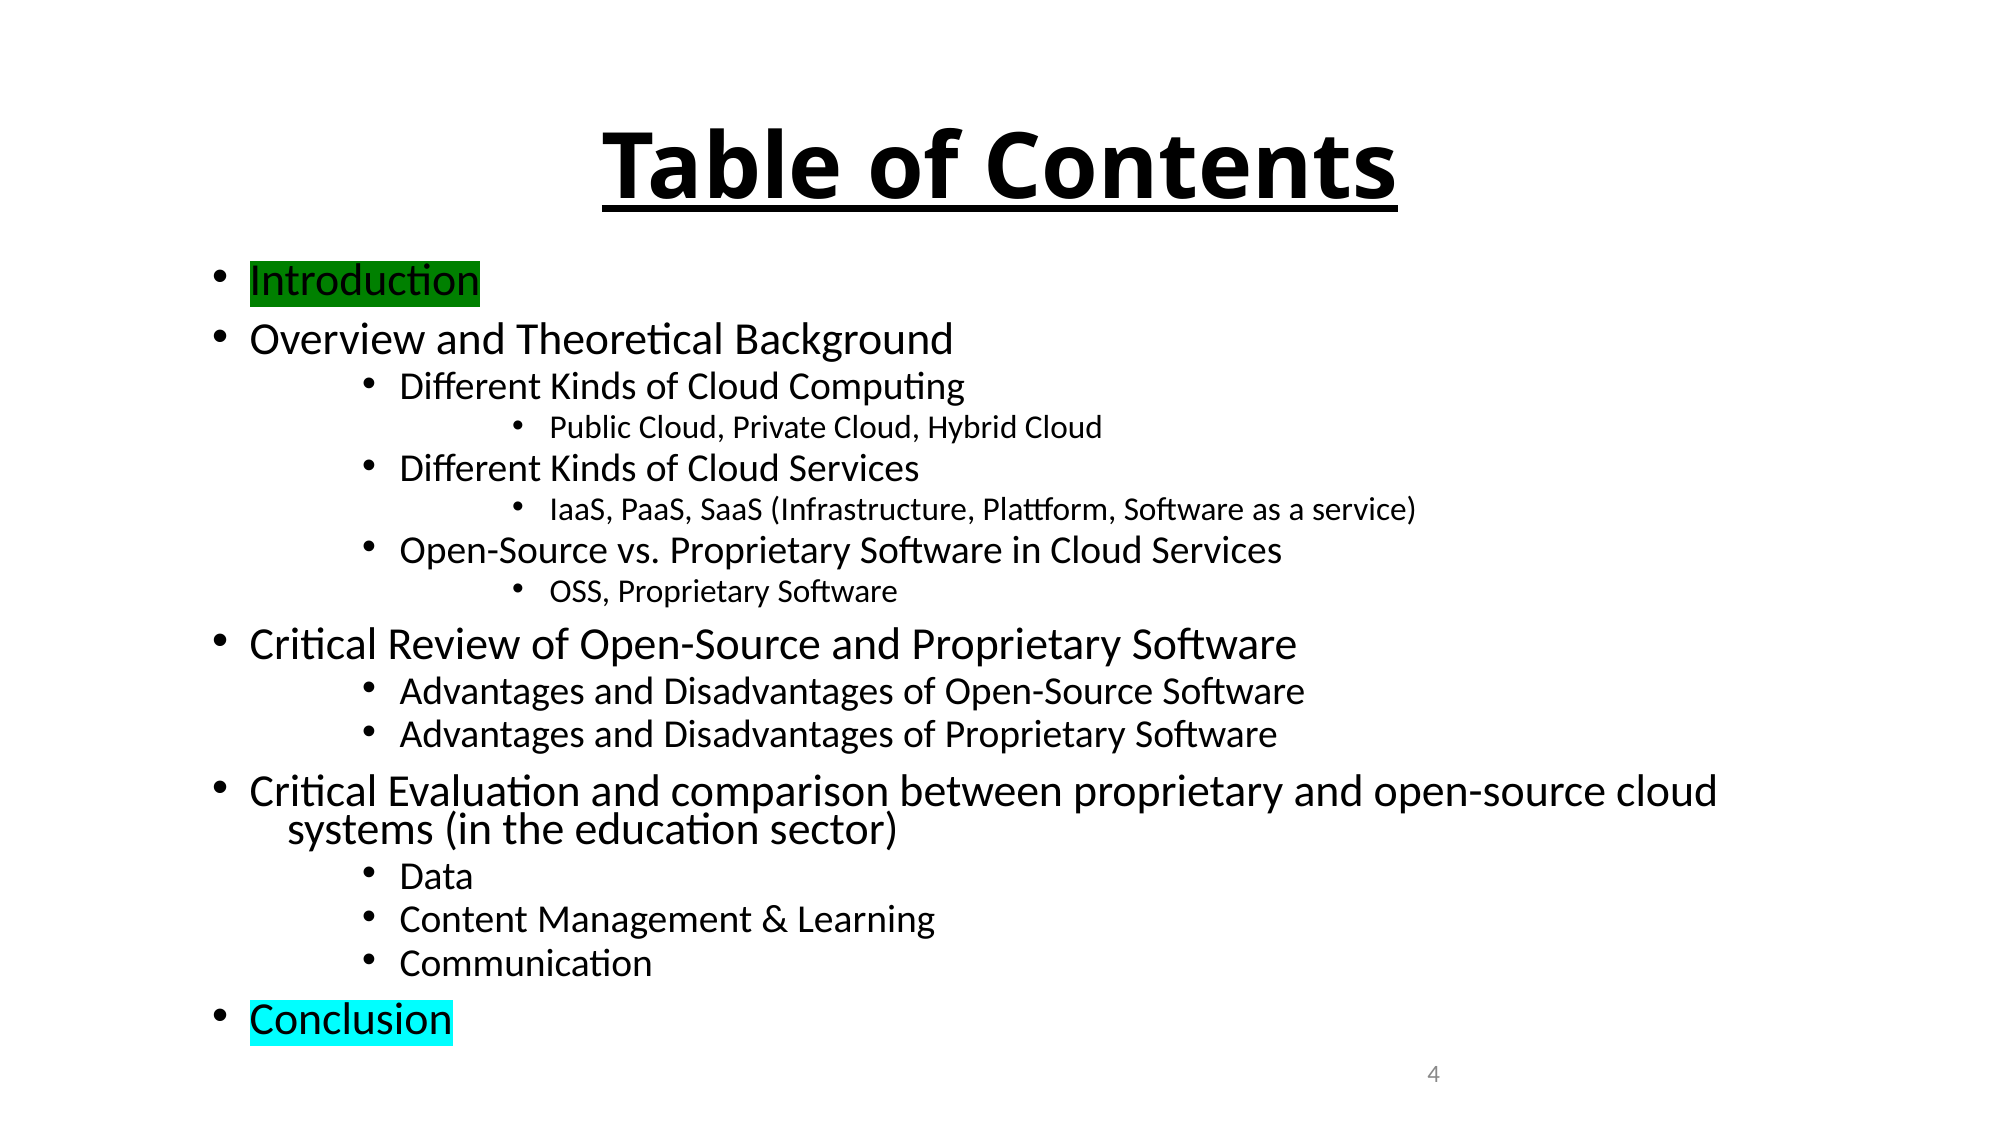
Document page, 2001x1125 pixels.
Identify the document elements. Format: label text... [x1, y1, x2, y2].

text_box [1412, 1042, 1863, 1103]
list Introduction Overview and Theoretical Background Different Kinds of Cloud Computing Public Cloud, Private Cloud, Hybrid Cloud Different Kinds of Cloud Services IaaS, PaaS, SaaS (Infrastructure, Plattform, Software as a service) Open-Source vs. Proprietary Software in Cloud Services OSS, Proprietary Software Critical Review of Open-Source and Proprietary Software Advantages and Disadvantages of Open-Source Software Advantages and Disadvantages of Proprietary Software Critical Evaluation and comparison between proprietary and open-source cloud systems (in the education sector) Data Content Management & Learning Communication Conclusion [197, 257, 1803, 1066]
title Table of Contents [137, 59, 1863, 278]
